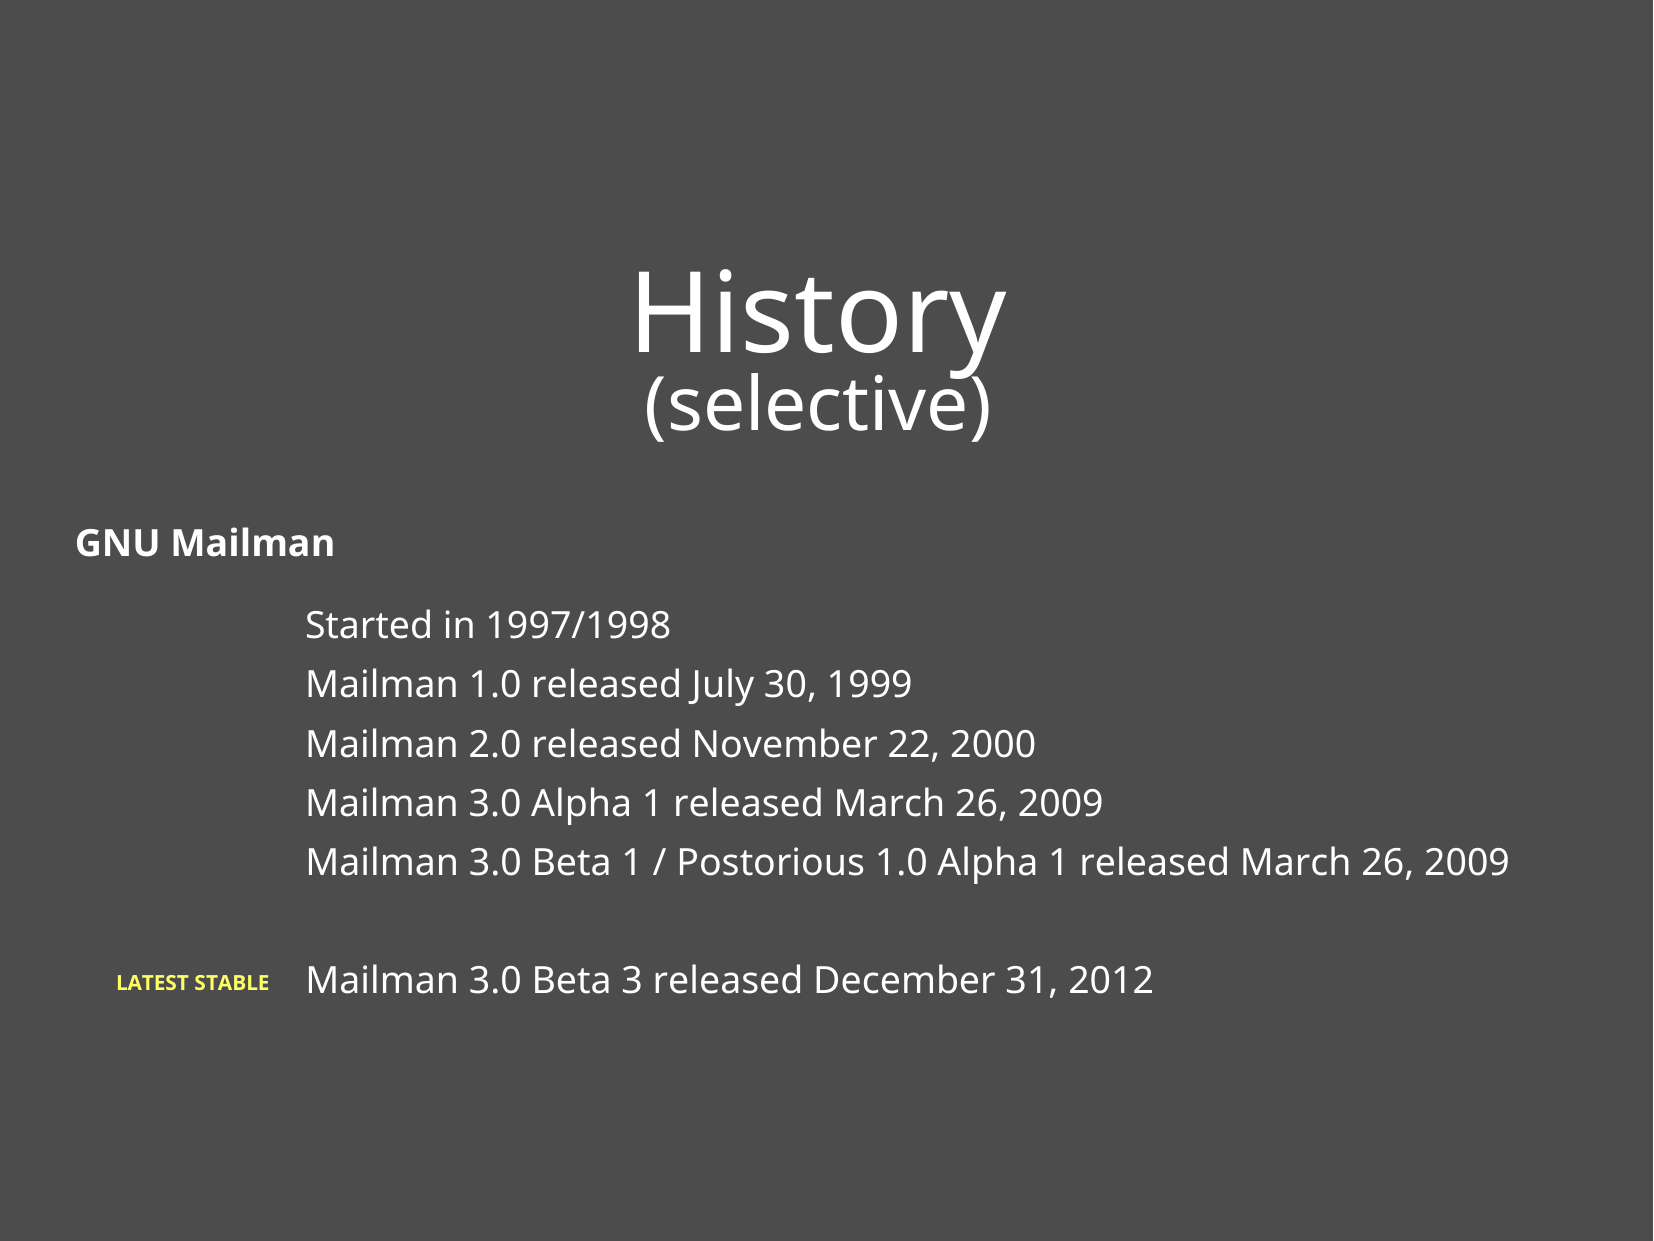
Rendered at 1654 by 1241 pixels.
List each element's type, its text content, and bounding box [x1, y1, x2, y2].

title Mailman 3.0 Beta 1 / Postorious 1.0 Alpha 1 released March 26, 2009 [305, 834, 1598, 895]
title Mailman 1.0 released July 30, 1999 [305, 657, 1242, 716]
title Started in 1997/1998 [305, 598, 951, 657]
title Mailman 2.0 released November 22, 2000 [305, 716, 1242, 775]
title Mailman 3.0 Alpha 1 released March 26, 2009 [305, 775, 1242, 834]
title GNU Mailman [74, 515, 344, 575]
title History (selective) [112, 239, 1524, 472]
title Mailman 3.0 Beta 3 released December 31, 2012 [305, 953, 1598, 1013]
title LATEST STABLE [116, 954, 294, 1014]
